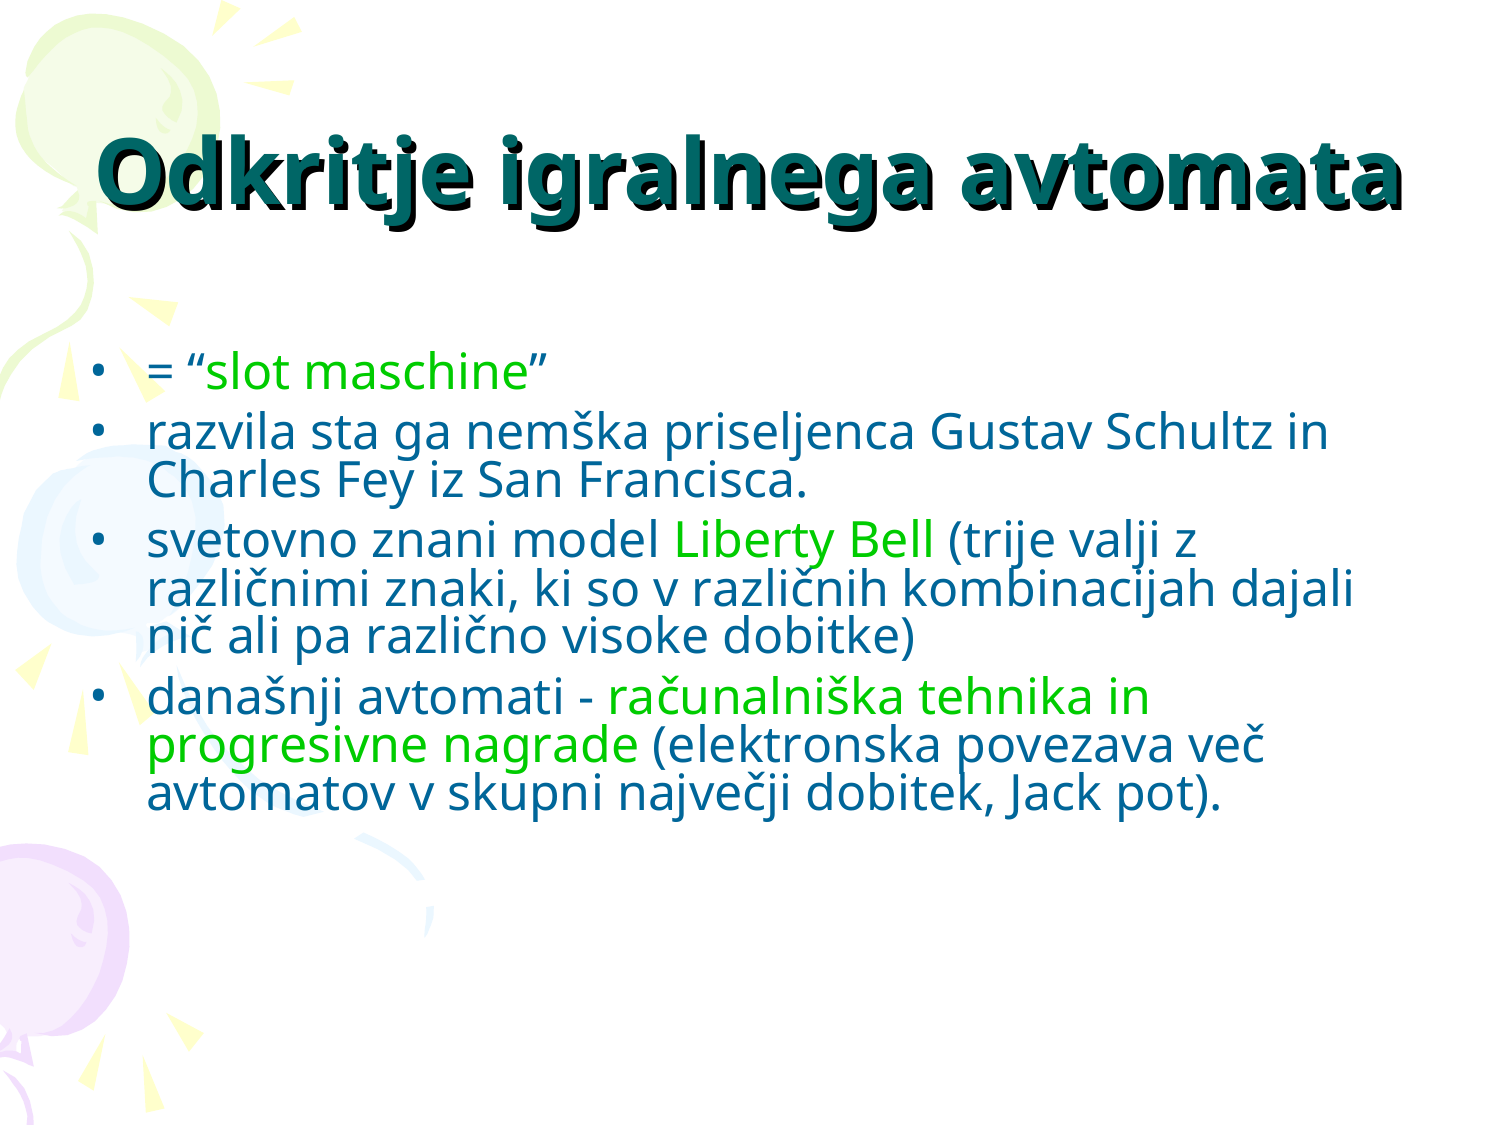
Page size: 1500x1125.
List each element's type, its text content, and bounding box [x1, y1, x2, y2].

list = “slot maschine” razvila sta ga nemška priseljenca Gustav Schultz in Charles Fey iz San Francisca. svetovno znani model Liberty Bell (trije valji z različnimi znaki, ki so v različnih kombinacijah dajali nič ali pa različno visoke dobitke) današnji avtomati - računalniška tehnika in progresivne nagrade (elektronska povezava več avtomatov v skupni največji dobitek, Jack pot). [75, 262, 1426, 994]
title Odkritje igralnega avtomata [72, 16, 1426, 233]
